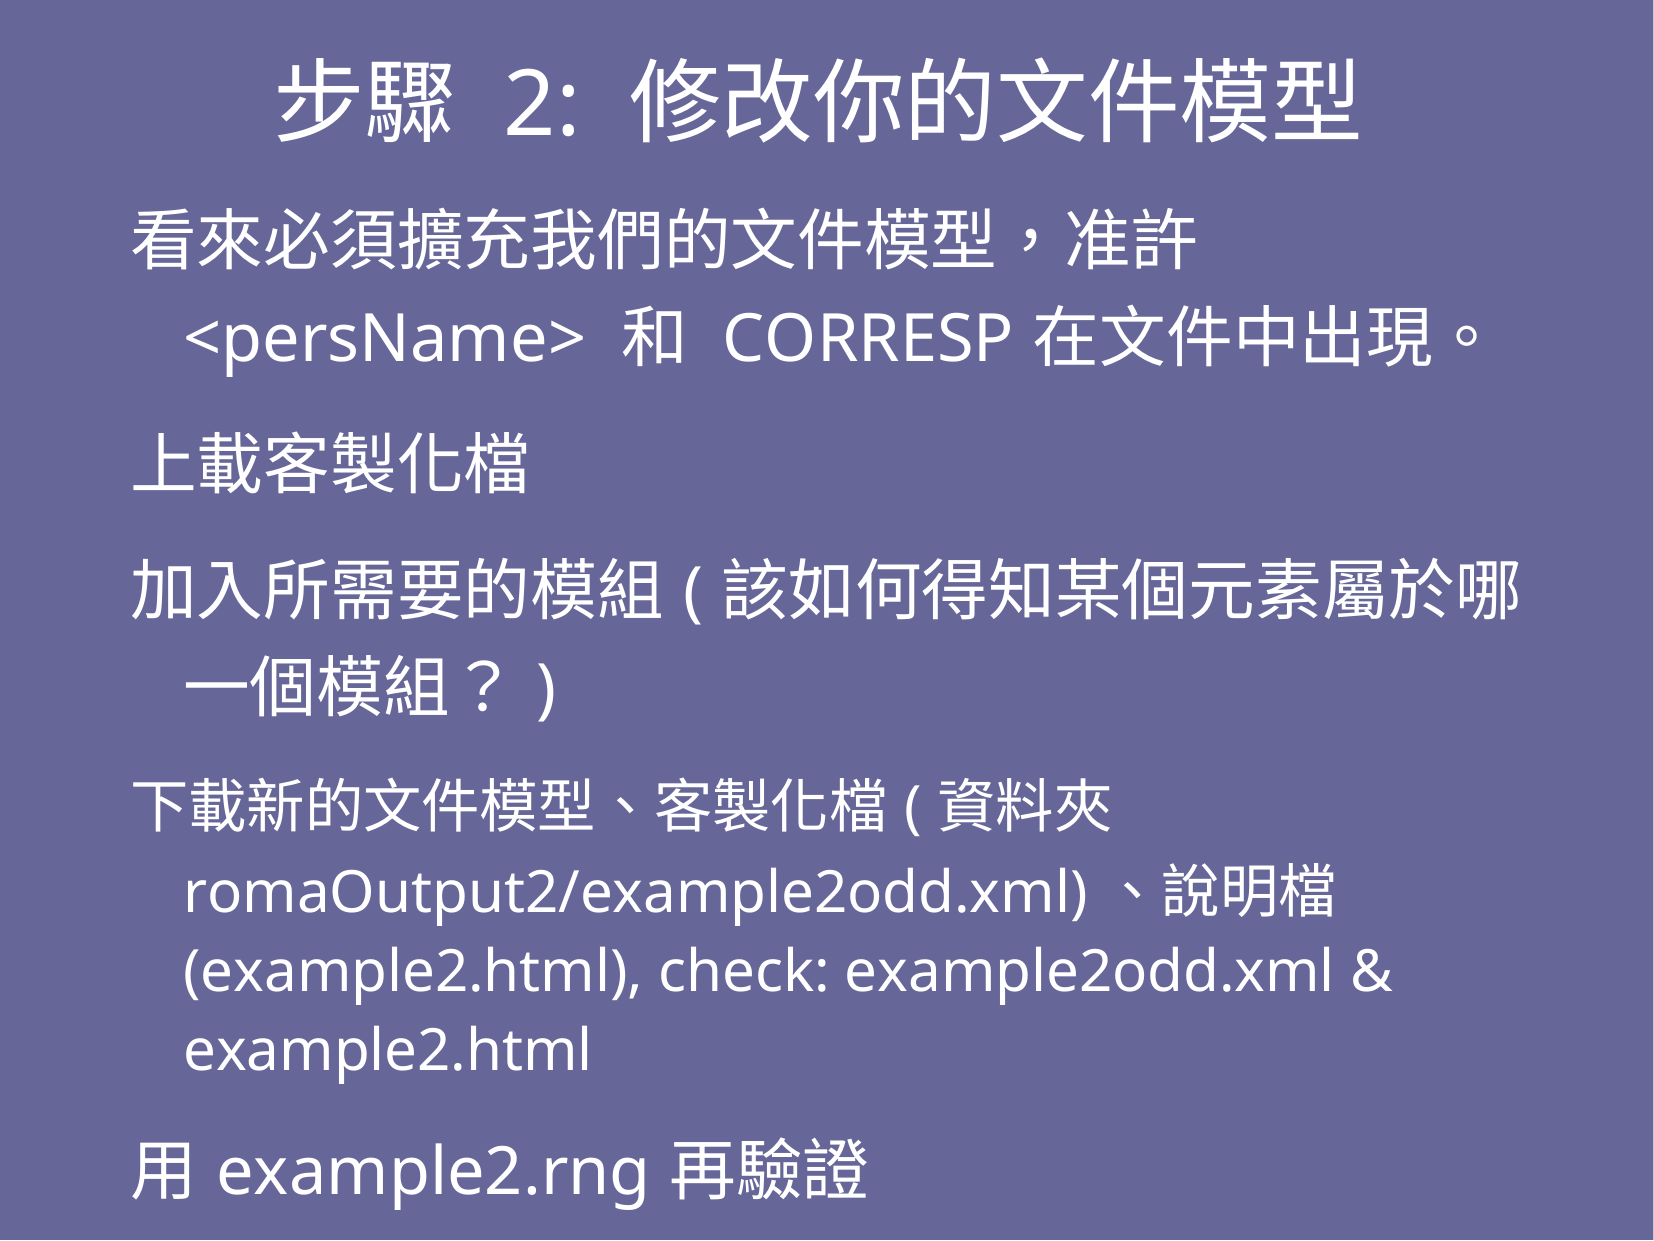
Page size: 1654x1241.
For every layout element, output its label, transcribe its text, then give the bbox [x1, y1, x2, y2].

list 看來必須擴充我們的文件模型，准許<persName> 和 CORRESP在文件中出現。 上載客製化檔 加入所需要的模組(該如何得知某個元素屬於哪一個模組？) 下載新的文件模型、客製化檔(資料夾romaOutput2/example2odd.xml)、說明檔 (example2.html), check: example2odd.xml & example2.html 用example2.rng再驗證 [112, 193, 1525, 1154]
title 步驟 2: 修改你的文件模型 [112, 0, 1525, 193]
